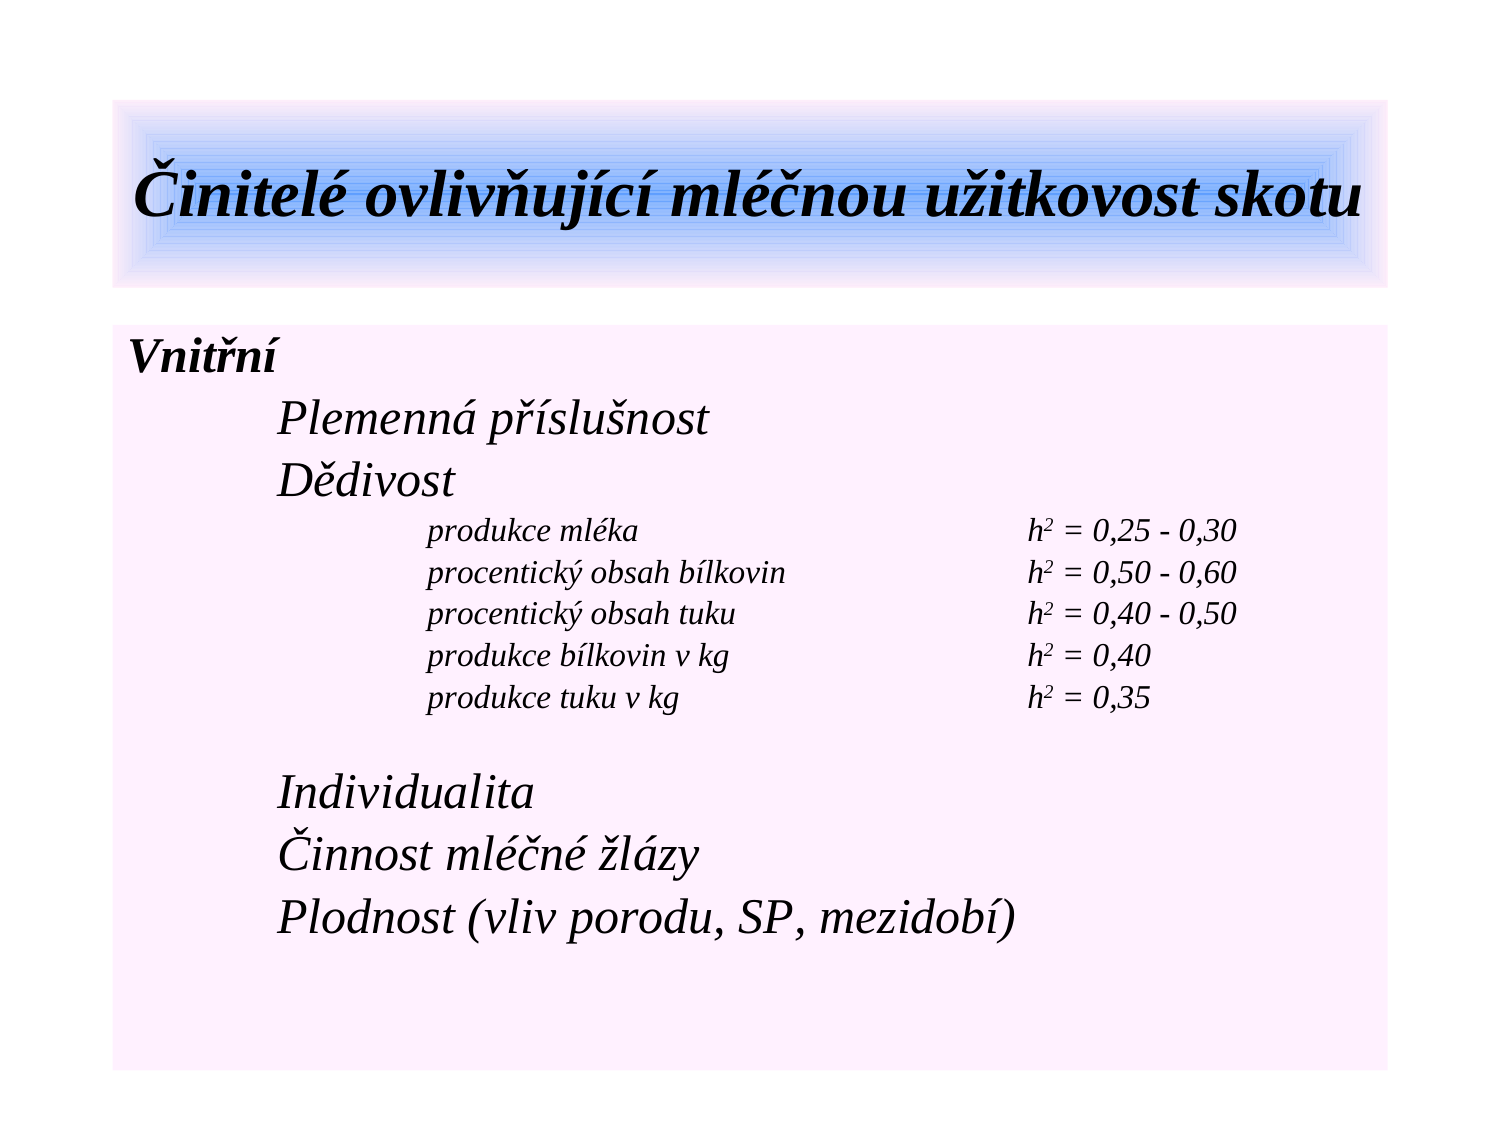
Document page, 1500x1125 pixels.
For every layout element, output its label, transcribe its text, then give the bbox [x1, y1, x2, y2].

title Činitelé ovlivňující mléčnou užitkovost skotu [112, 99, 1388, 288]
list Vnitřní Plemenná příslušnost Dědivost produkce mléka h2 = 0,25 - 0,30 procentický obsah bílkovin h2 = 0,50 - 0,60 procentický obsah tuku h2 = 0,40 - 0,50 produkce bílkovin v kg h2 = 0,40 produkce tuku v kg h2 = 0,35 Individualita Činnost mléčné žlázy Plodnost (vliv porodu, SP, mezidobí) [112, 324, 1388, 1071]
